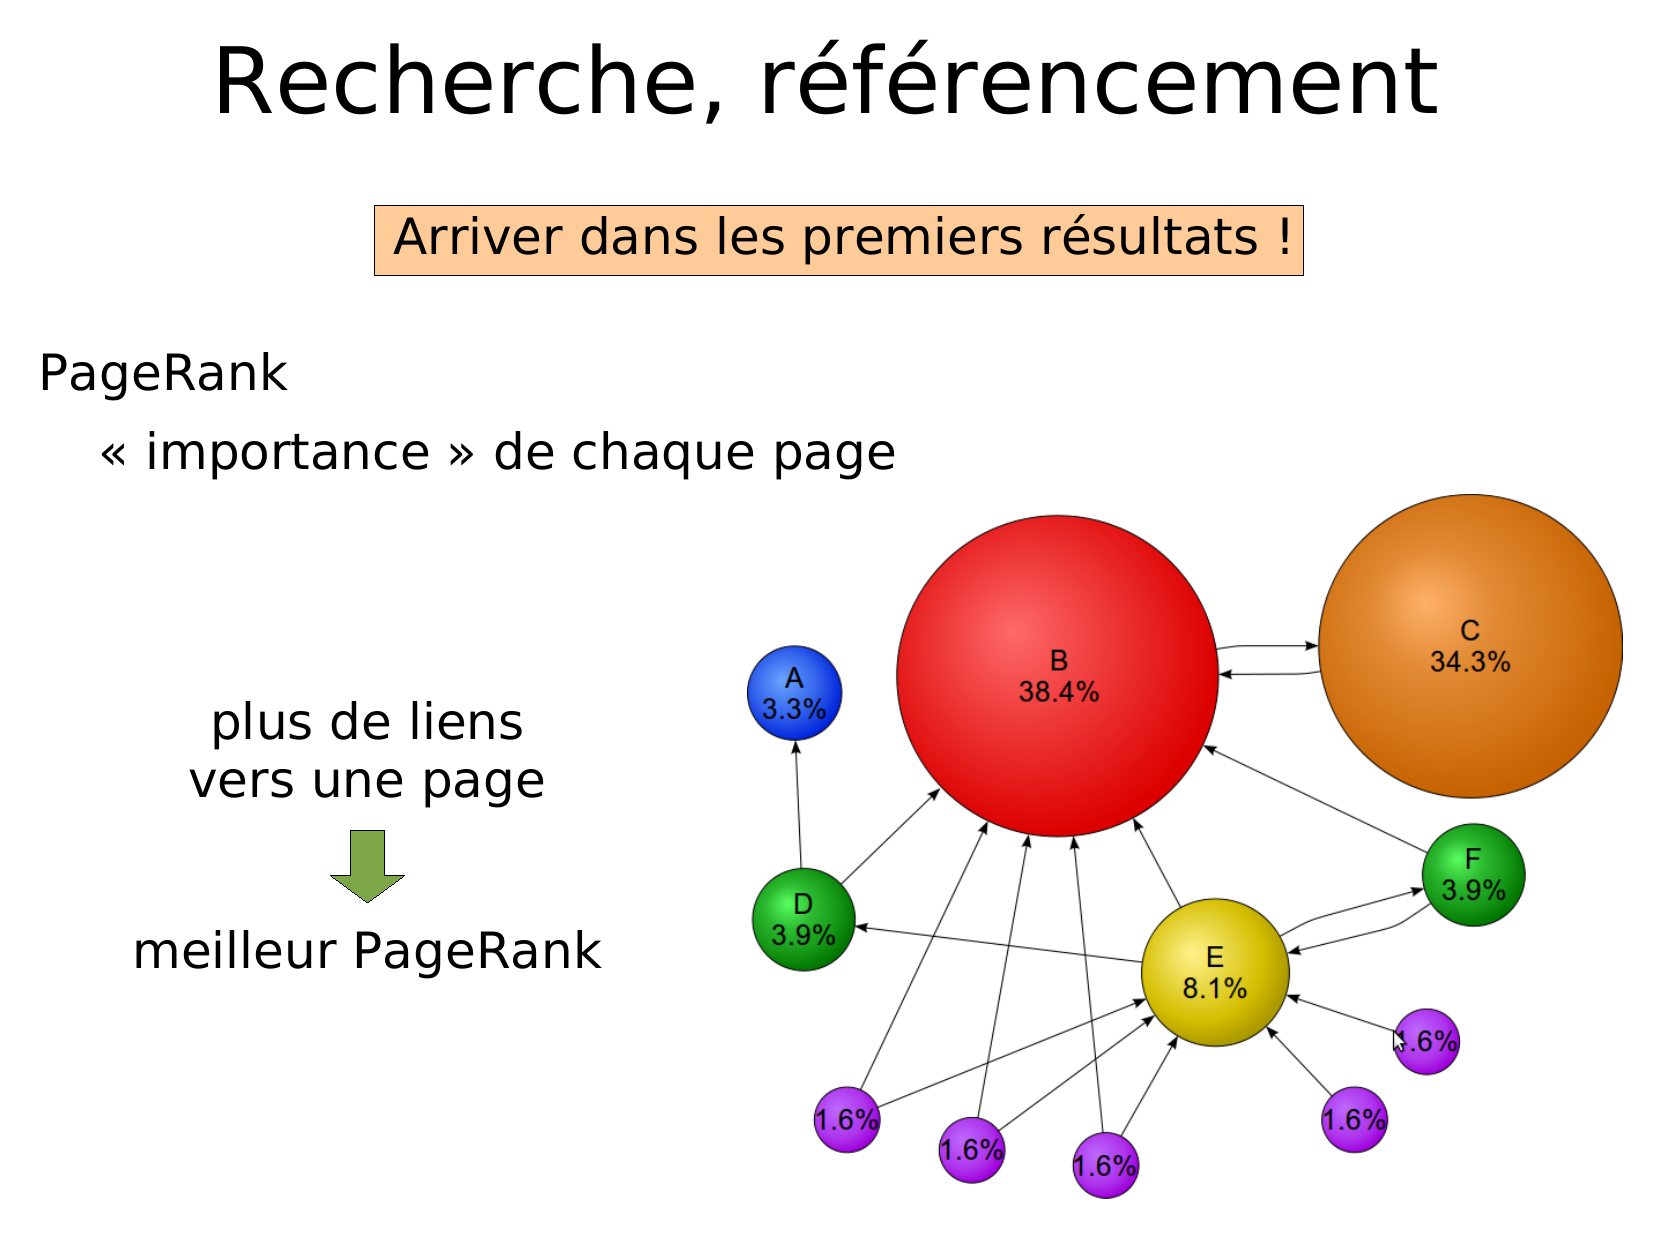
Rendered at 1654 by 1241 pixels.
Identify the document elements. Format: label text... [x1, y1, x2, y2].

picture [747, 494, 1623, 1199]
text_box « importance » de chaque page [99, 422, 817, 482]
text_box meilleur PageRank [132, 922, 555, 981]
title Recherche, référencement [0, 17, 1654, 143]
text_box plus de liens vers une page [188, 692, 511, 810]
text_box PageRank [38, 344, 263, 403]
text_box [330, 830, 405, 903]
text_box [374, 205, 1304, 276]
text_box Arriver dans les premiers résultats ! [393, 208, 1206, 267]
